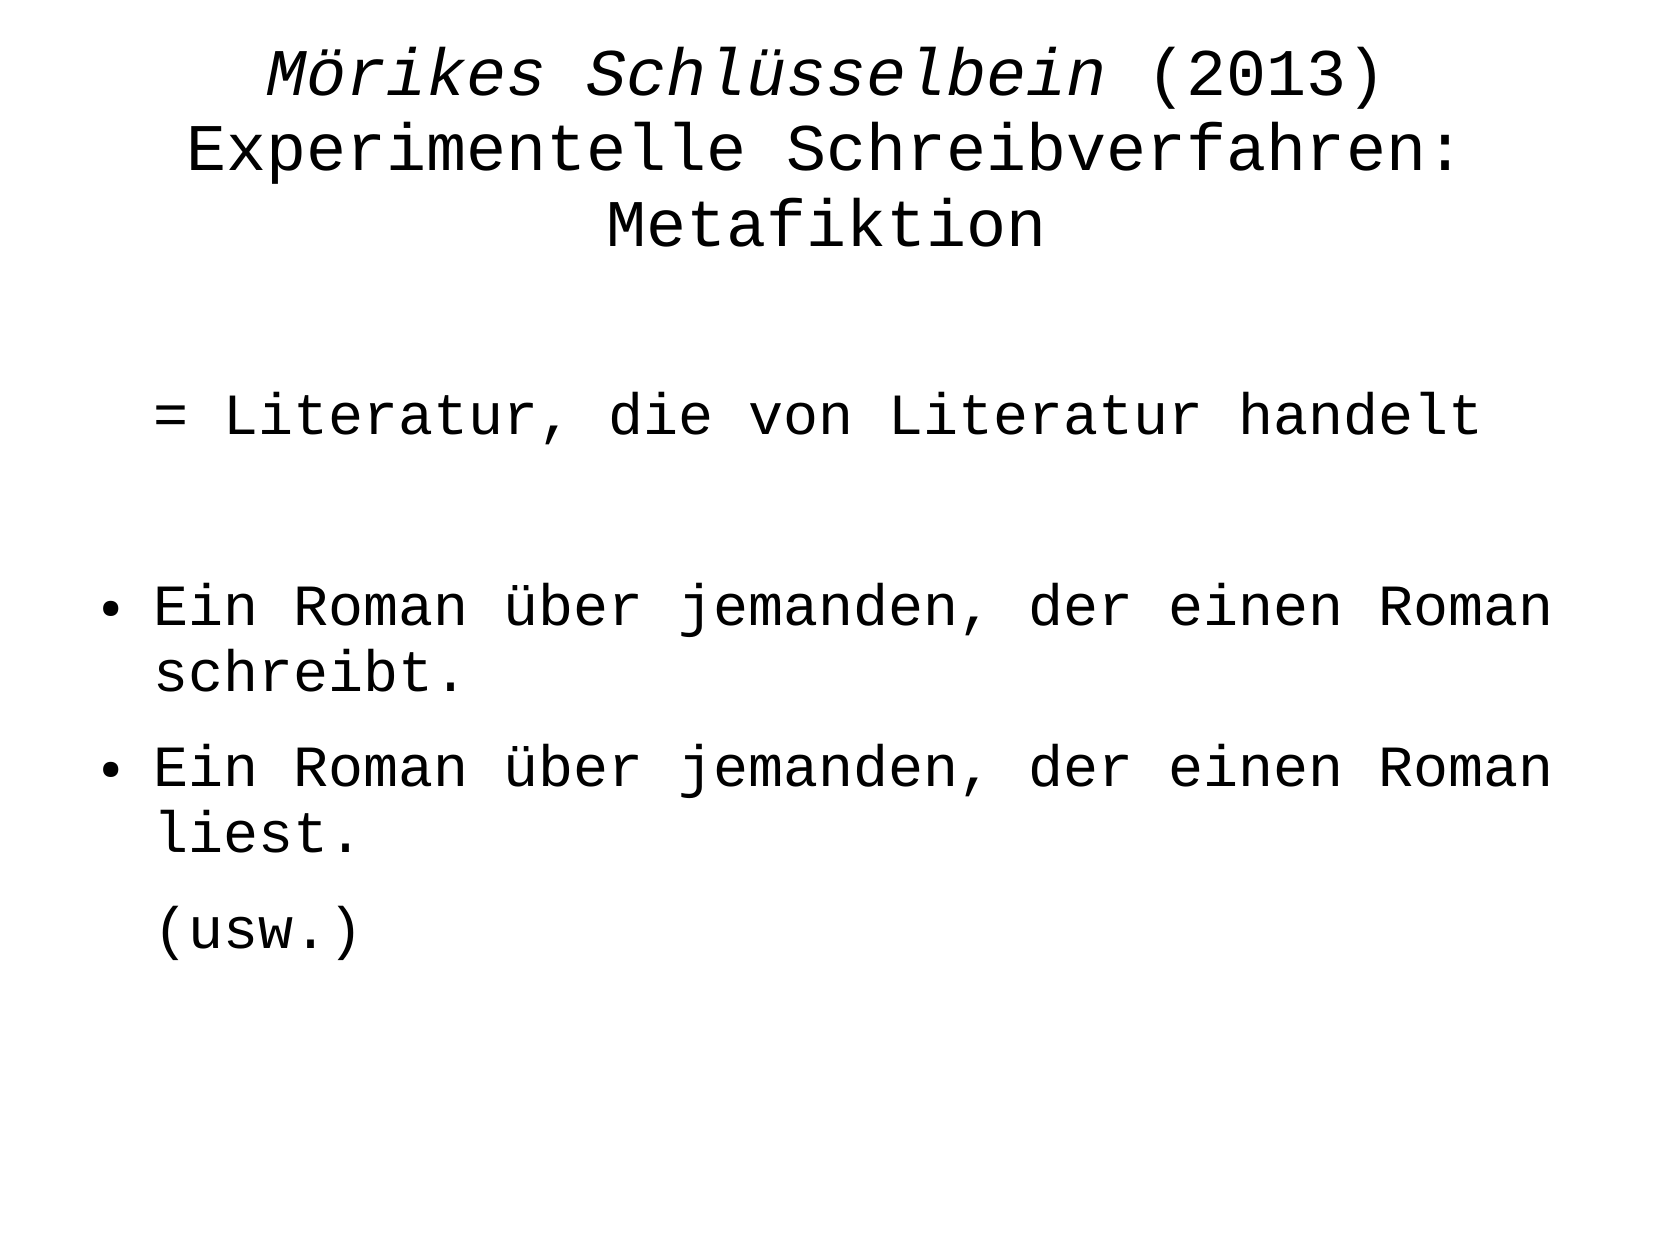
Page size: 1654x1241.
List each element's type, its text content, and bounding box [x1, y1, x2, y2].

list = Literatur, die von Literatur handelt Ein Roman über jemanden, der einen Roman schreibt. Ein Roman über jemanden, der einen Roman liest. (usw.) [82, 290, 1571, 1109]
title Mörikes Schlüsselbein (2013) Experimentelle Schreibverfahren: Metafiktion [82, 39, 1571, 267]
